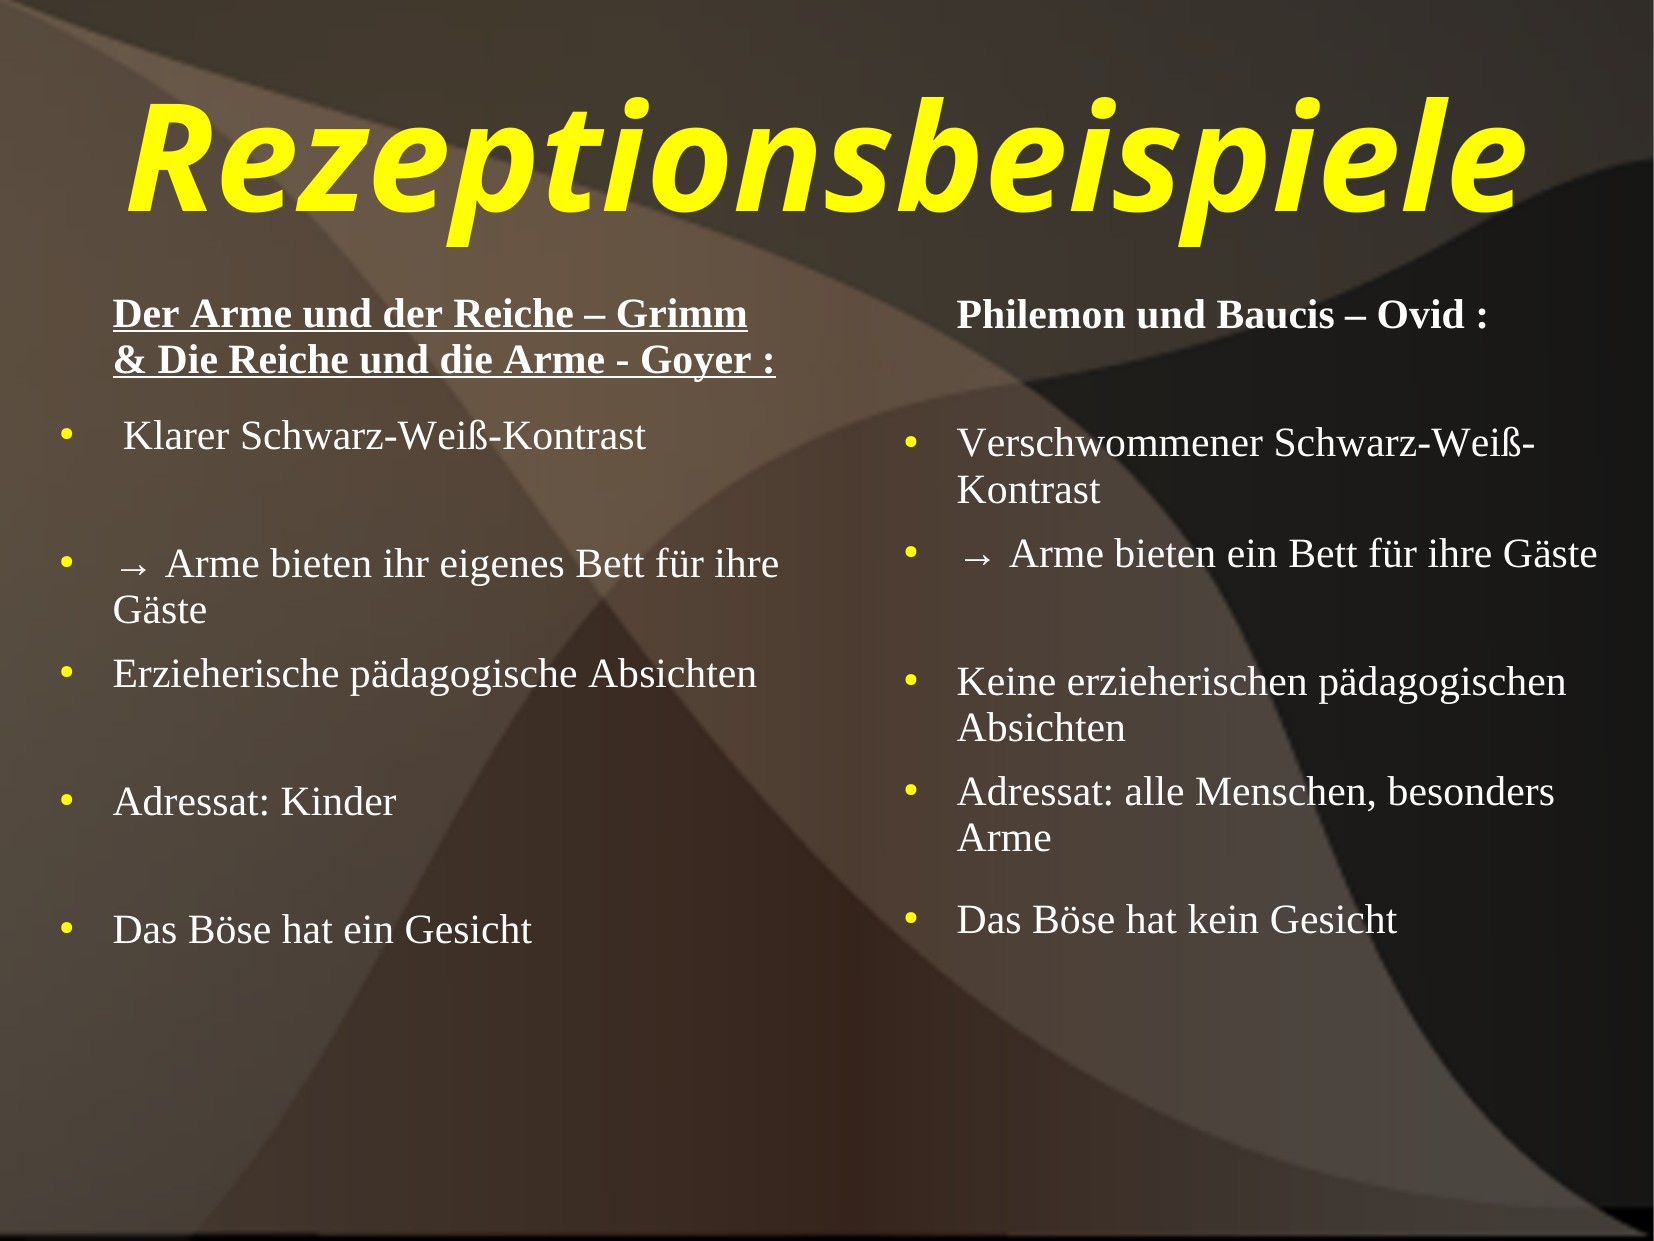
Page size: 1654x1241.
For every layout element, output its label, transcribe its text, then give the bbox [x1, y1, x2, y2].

list Philemon und Baucis – Ovid : Verschwommener Schwarz-Weiß-Kontrast → Arme bieten ein Bett für ihre Gäste Keine erzieherischen pädagogischen Absichten Adressat: alle Menschen, besonders Arme Das Böse hat kein Gesicht [885, 291, 1607, 1111]
list Der Arme und der Reiche – Grimm & Die Reiche und die Arme - Goyer : Klarer Schwarz-Weiß-Kontrast → Arme bieten ihr eigenes Bett für ihre Gäste Erzieherische pädagogische Absichten Adressat: Kinder Das Böse hat ein Gesicht [41, 290, 792, 1109]
title Rezeptionsbeispiele [82, 0, 1571, 329]
picture [0, 0, 1654, 1241]
